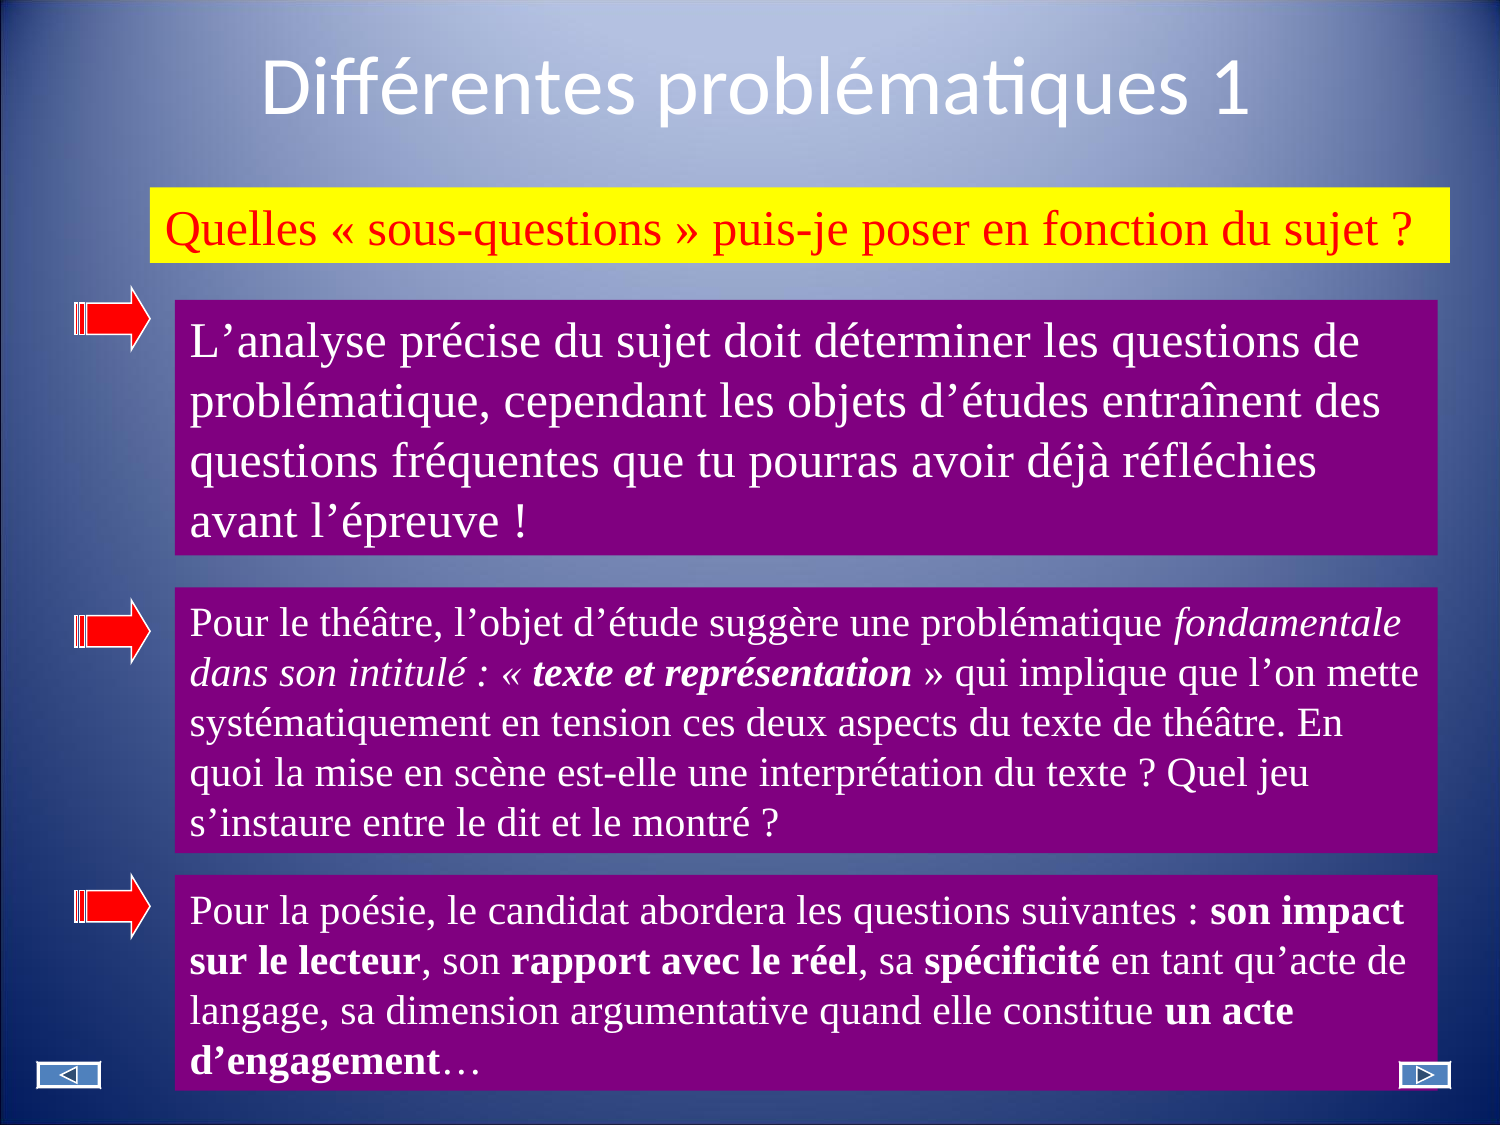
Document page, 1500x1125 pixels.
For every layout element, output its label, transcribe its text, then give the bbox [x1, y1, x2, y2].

text_box [1401, 1062, 1451, 1088]
title Différentes problématiques 1 [62, 35, 1450, 153]
text_box L’analyse précise du sujet doit déterminer les questions de problématique, cependant les objets d’études entraînent des questions fréquentes que tu pourras avoir déjà réfléchies avant l’épreuve ! [174, 299, 1438, 556]
text_box Quelles « sous-questions » puis-je poser en fonction du sujet ? [149, 187, 1450, 263]
text_box [86, 287, 151, 351]
text_box [80, 891, 84, 922]
text_box [80, 303, 84, 334]
text_box Pour le théâtre, l’objet d’étude suggère une problématique fondamentale dans son intitulé : « texte et représentation » qui implique que l’on mette systématiquement en tension ces deux aspects du texte de théâtre. En quoi la mise en scène est-elle une interprétation du texte ? Quel jeu s’instaure entre le dit et le montré ? [174, 587, 1438, 854]
text_box [38, 1062, 101, 1088]
text_box [86, 600, 151, 663]
picture [0, 0, 1500, 1125]
text_box Pour la poésie, le candidat abordera les questions suivantes : son impact sur le lecteur, son rapport avec le réel, sa spécificité en tant qu’acte de langage, sa dimension argumentative quand elle constitue un acte d’engagement… [174, 874, 1438, 1091]
text_box [80, 616, 84, 647]
text_box [86, 875, 151, 938]
